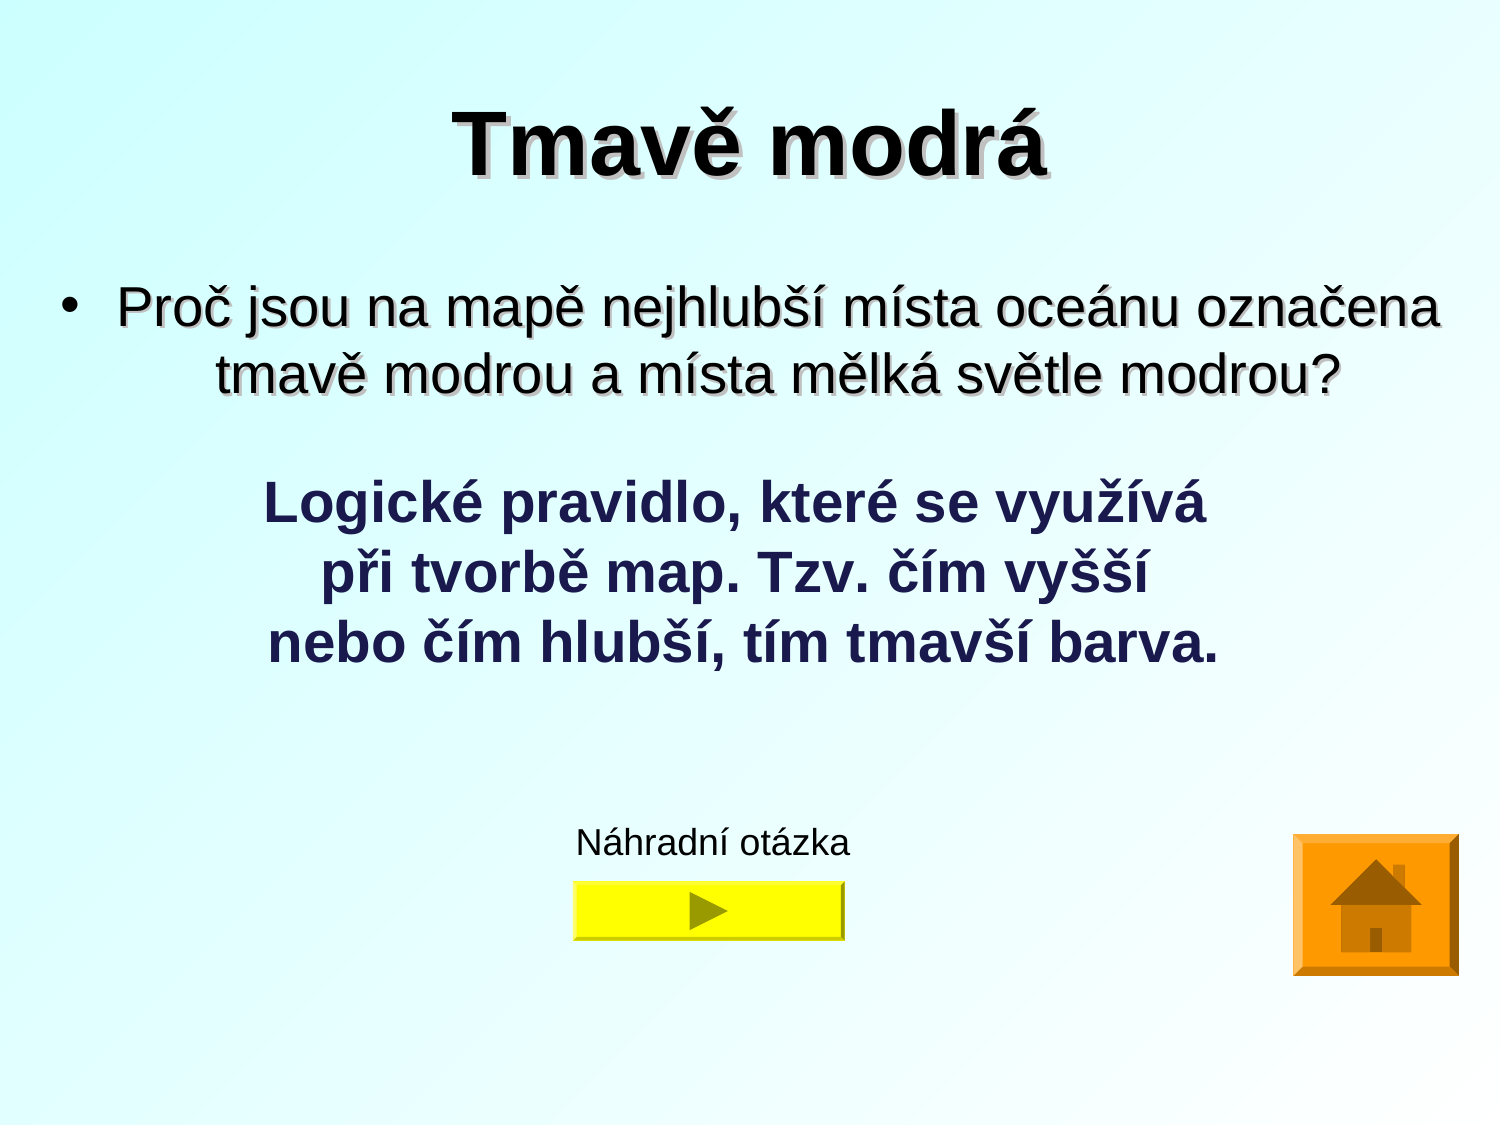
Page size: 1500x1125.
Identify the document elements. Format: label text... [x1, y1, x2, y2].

text_box [574, 881, 845, 941]
text_box [1295, 834, 1459, 976]
list Proč jsou na mapě nejhlubší místa oceánu označena tmavě modrou a místa mělká světle modrou? [29, 262, 1471, 433]
text_box Logické pravidlo, které se využívá při tvorbě map. Tzv. čím vyšší nebo čím hlubší, tím tmavší barva. [112, 456, 1377, 682]
text_box Náhradní otázka [560, 810, 880, 872]
title Tmavě modrá [75, 45, 1426, 233]
